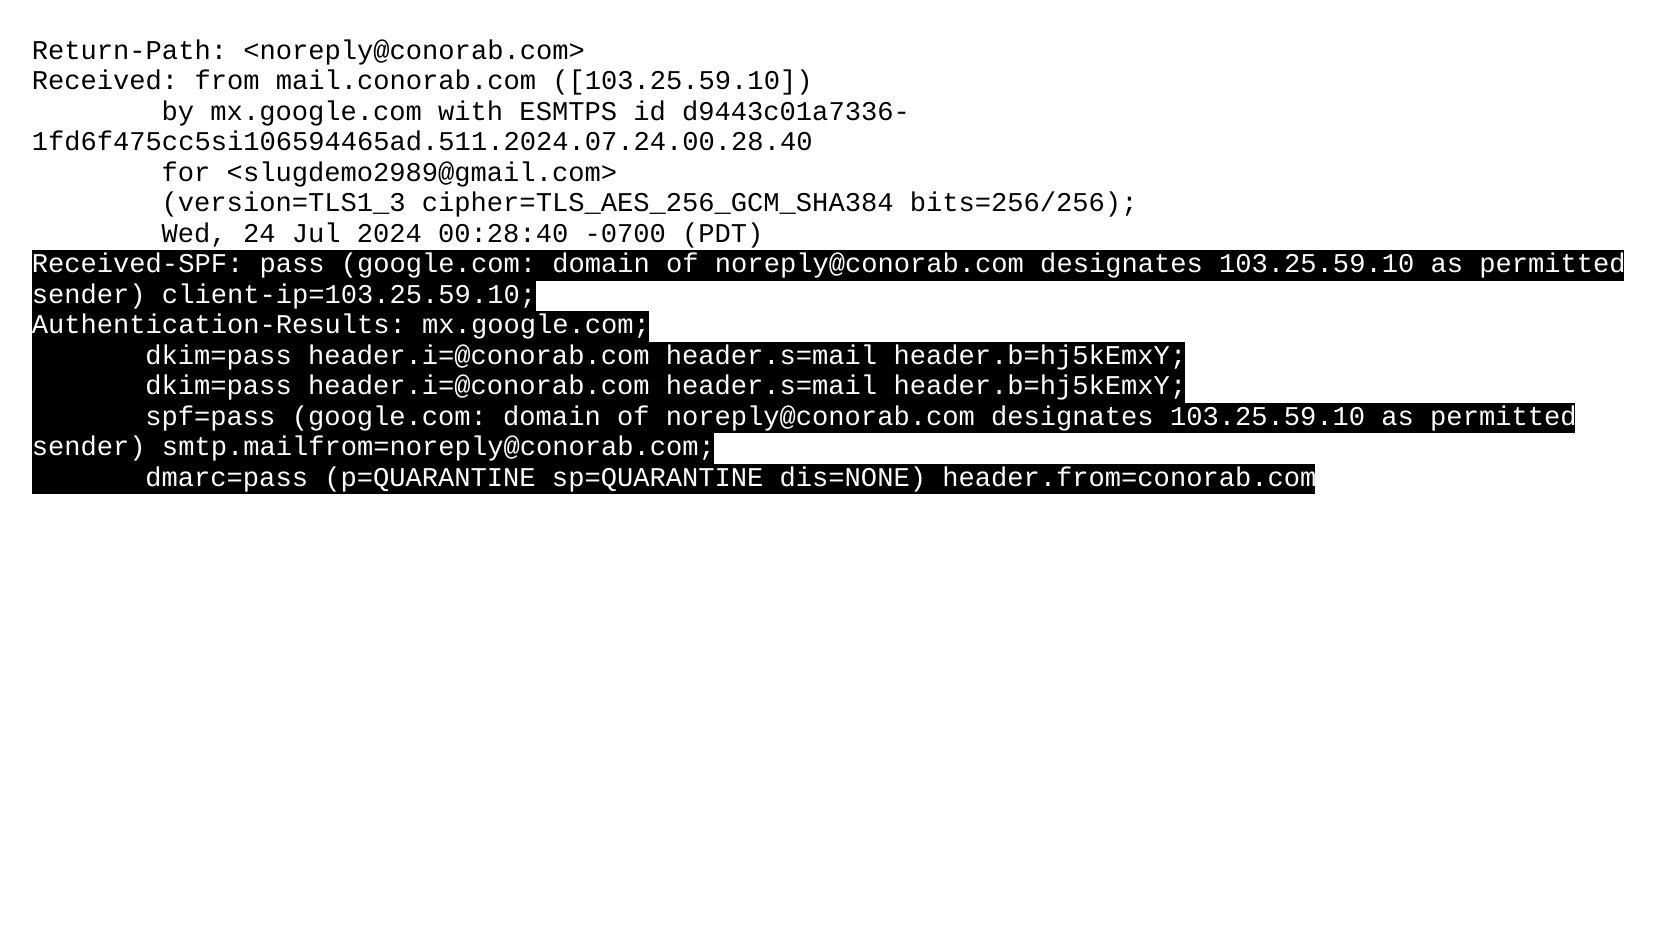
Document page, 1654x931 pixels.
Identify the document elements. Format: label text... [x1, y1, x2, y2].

text_box Return-Path: <noreply@conorab.com> Received: from mail.conorab.com ([103.25.59.10]) by mx.google.com with ESMTPS id d9443c01a7336-1fd6f475cc5si106594465ad.511.2024.07.24.00.28.40 for <slugdemo2989@gmail.com> (version=TLS1_3 cipher=TLS_AES_256_GCM_SHA384 bits=256/256); Wed, 24 Jul 2024 00:28:40 -0700 (PDT) Received-SPF: pass (google.com: domain of noreply@conorab.com designates 103.25.59.10 as permitted sender) client-ip=103.25.59.10; Authentication-Results: mx.google.com; dkim=pass header.i=@conorab.com header.s=mail header.b=hj5kEmxY; dkim=pass header.i=@conorab.com header.s=mail header.b=hj5kEmxY; spf=pass (google.com: domain of noreply@conorab.com designates 103.25.59.10 as permitted sender) smtp.mailfrom=noreply@conorab.com; dmarc=pass (p=QUARANTINE sp=QUARANTINE dis=NONE) header.from=conorab.com [17, 29, 1641, 916]
